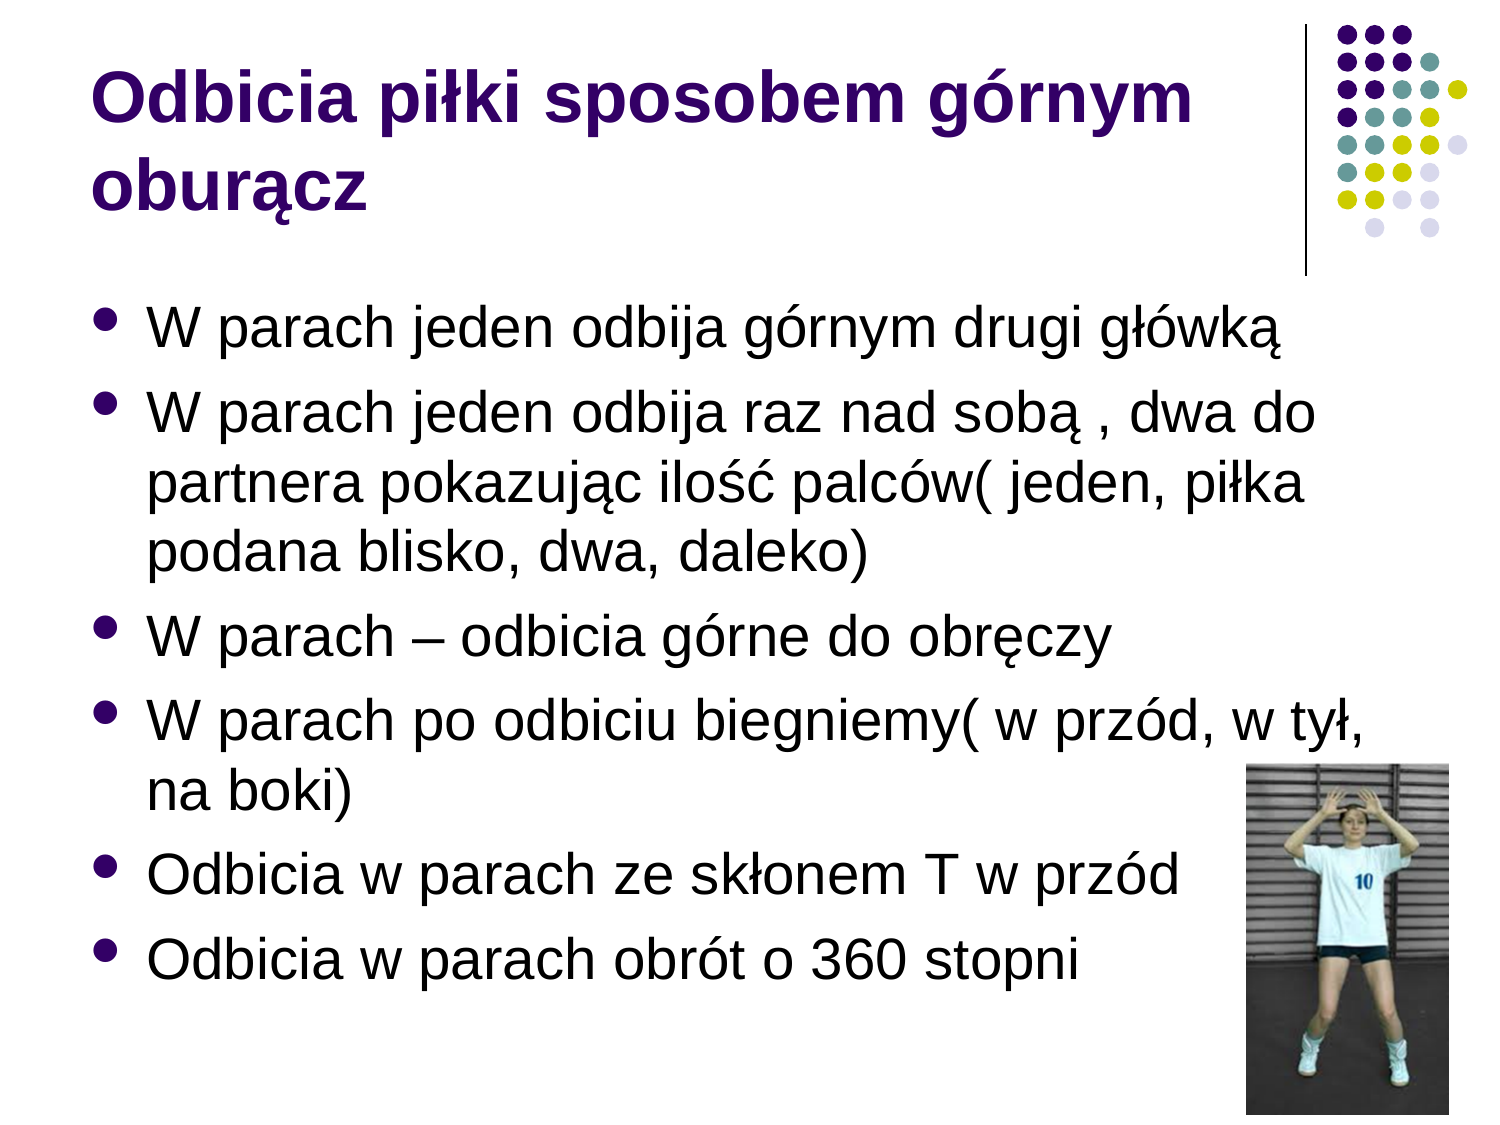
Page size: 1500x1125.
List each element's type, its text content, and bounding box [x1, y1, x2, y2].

picture [1246, 763, 1449, 1115]
list W parach jeden odbija górnym drugi główką W parach jeden odbija raz nad sobą , dwa do partnera pokazując ilość palców( jeden, piłka podana blisko, dwa, daleko) W parach – odbicia górne do obręczy W parach po odbiciu biegniemy( w przód, w tył, na boki) Odbicia w parach ze skłonem T w przód Odbicia w parach obrót o 360 stopni [75, 282, 1426, 1006]
title Odbicia piłki sposobem górnym oburącz [74, 20, 1313, 233]
